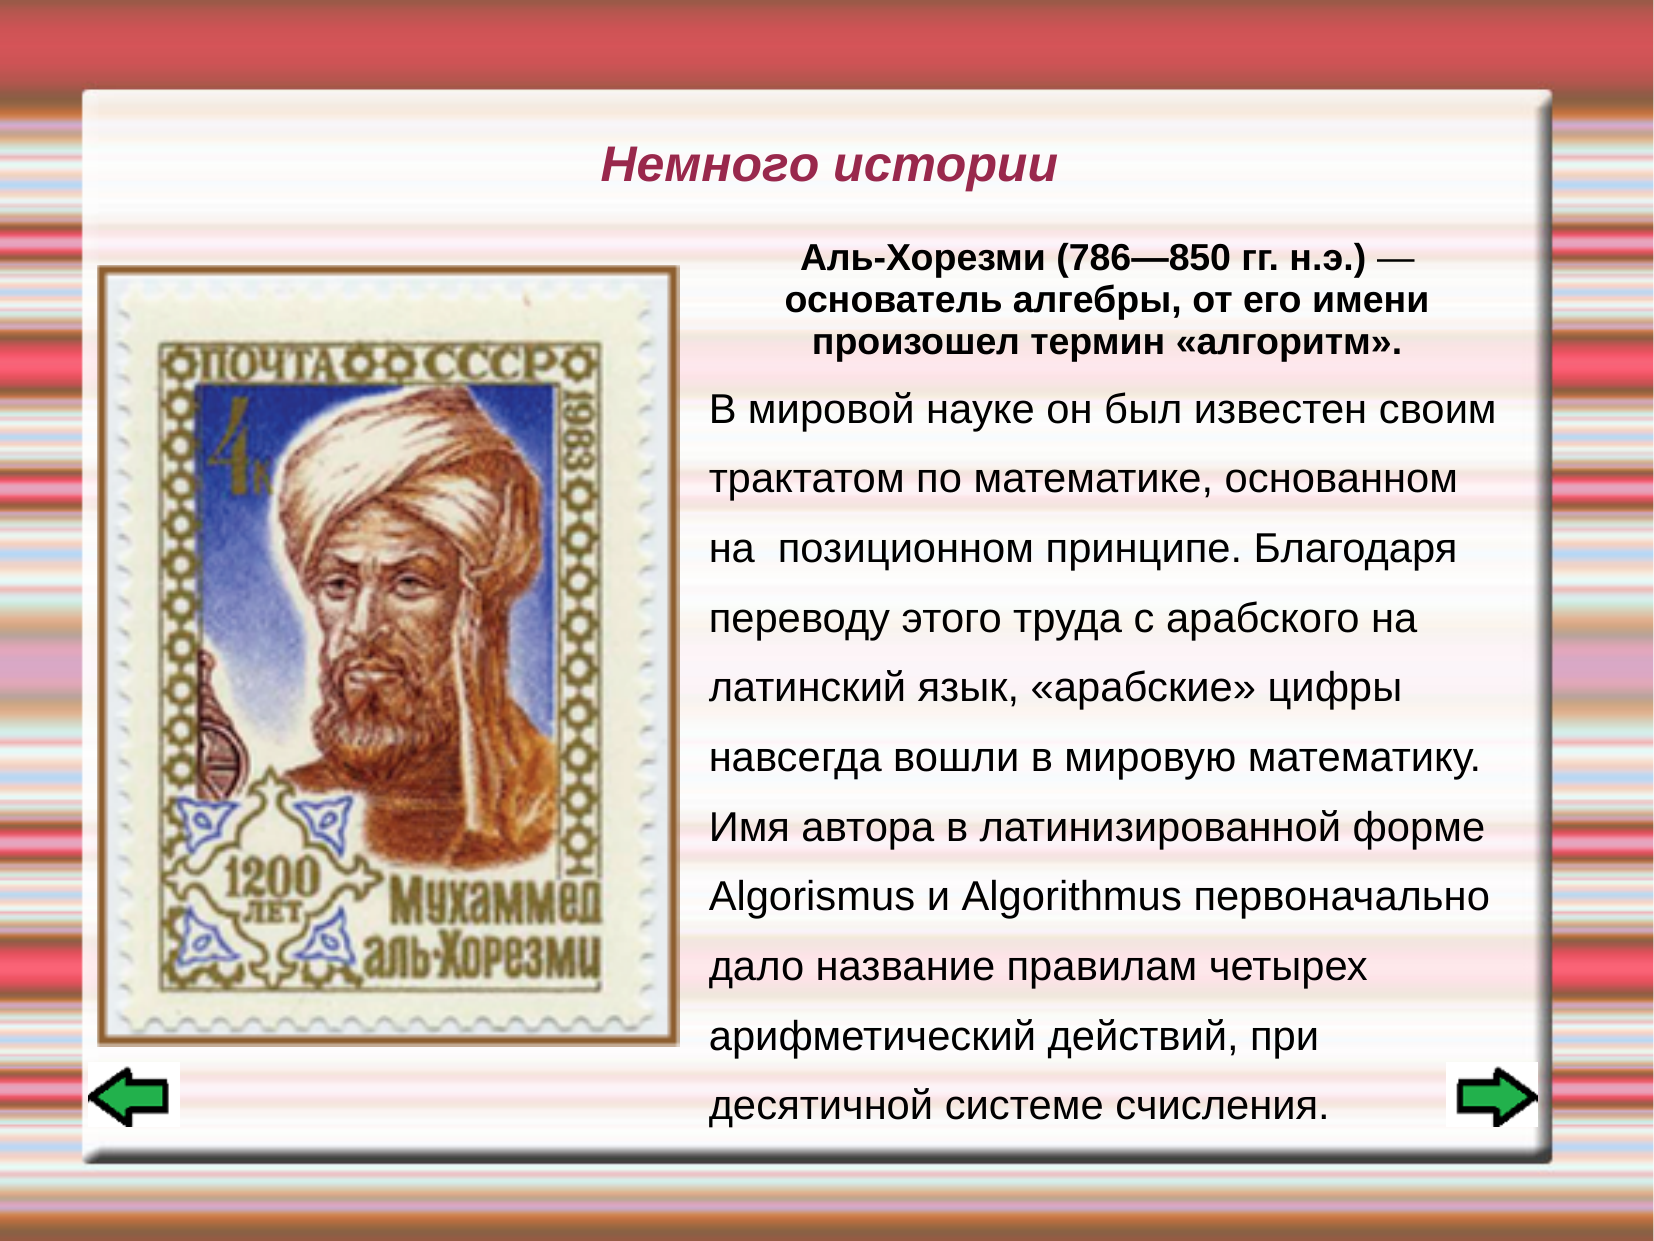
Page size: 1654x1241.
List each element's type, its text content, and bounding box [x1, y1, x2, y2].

picture [0, 0, 1654, 1241]
list Аль-Хорезми (786—850 гг. н.э.) — основатель алгебры, от его имени произошел термин «алгоритм». В мировой науке он был известен своим трактатом по математике, основанном на позиционном принципе. Благодаря переводу этого труда с арабского на латинский язык, «арабские» цифры навсегда вошли в мировую математику. Имя автора в латинизированной форме Algorismus и Algorithmus первоначально дало название правилам четырех арифметический действий, при десятичной системе счисления. [708, 236, 1506, 1226]
title Немного истории [123, 88, 1536, 240]
